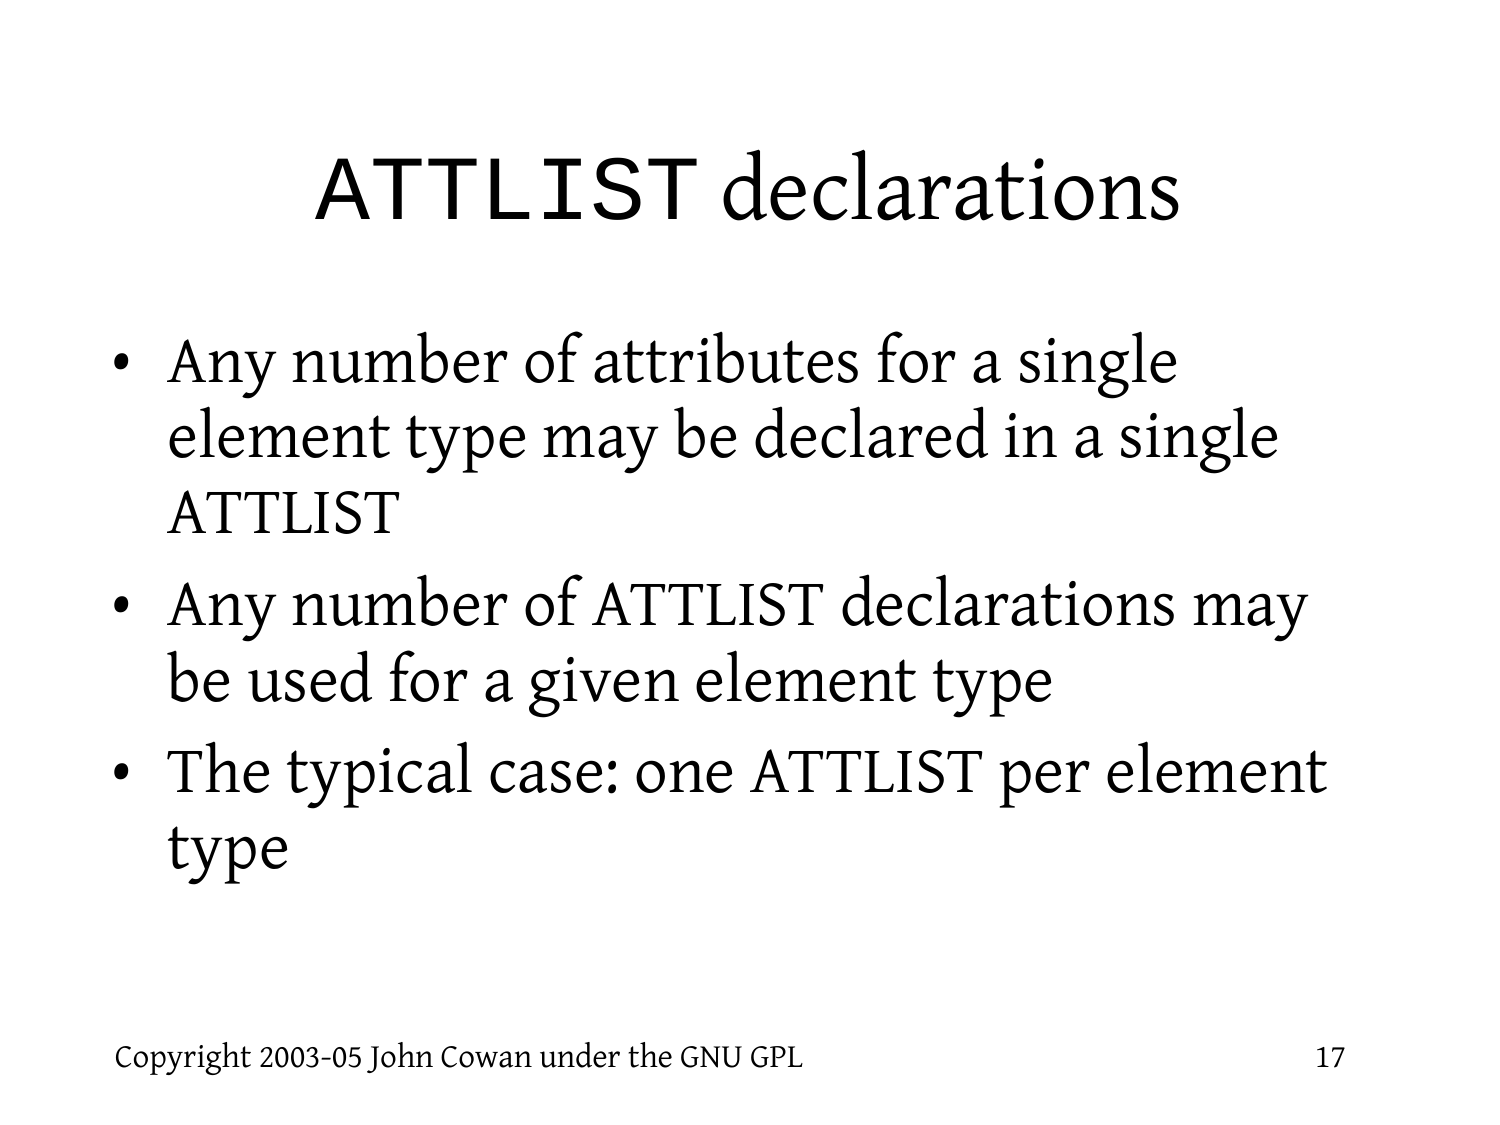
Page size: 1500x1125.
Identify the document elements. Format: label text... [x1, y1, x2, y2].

list Any number of attributes for a single element type may be declared in a single ATTLIST Any number of ATTLIST declarations may be used for a given element type The typical case: one ATTLIST per element type [112, 324, 1387, 1000]
title ATTLIST declarations [112, 62, 1387, 324]
